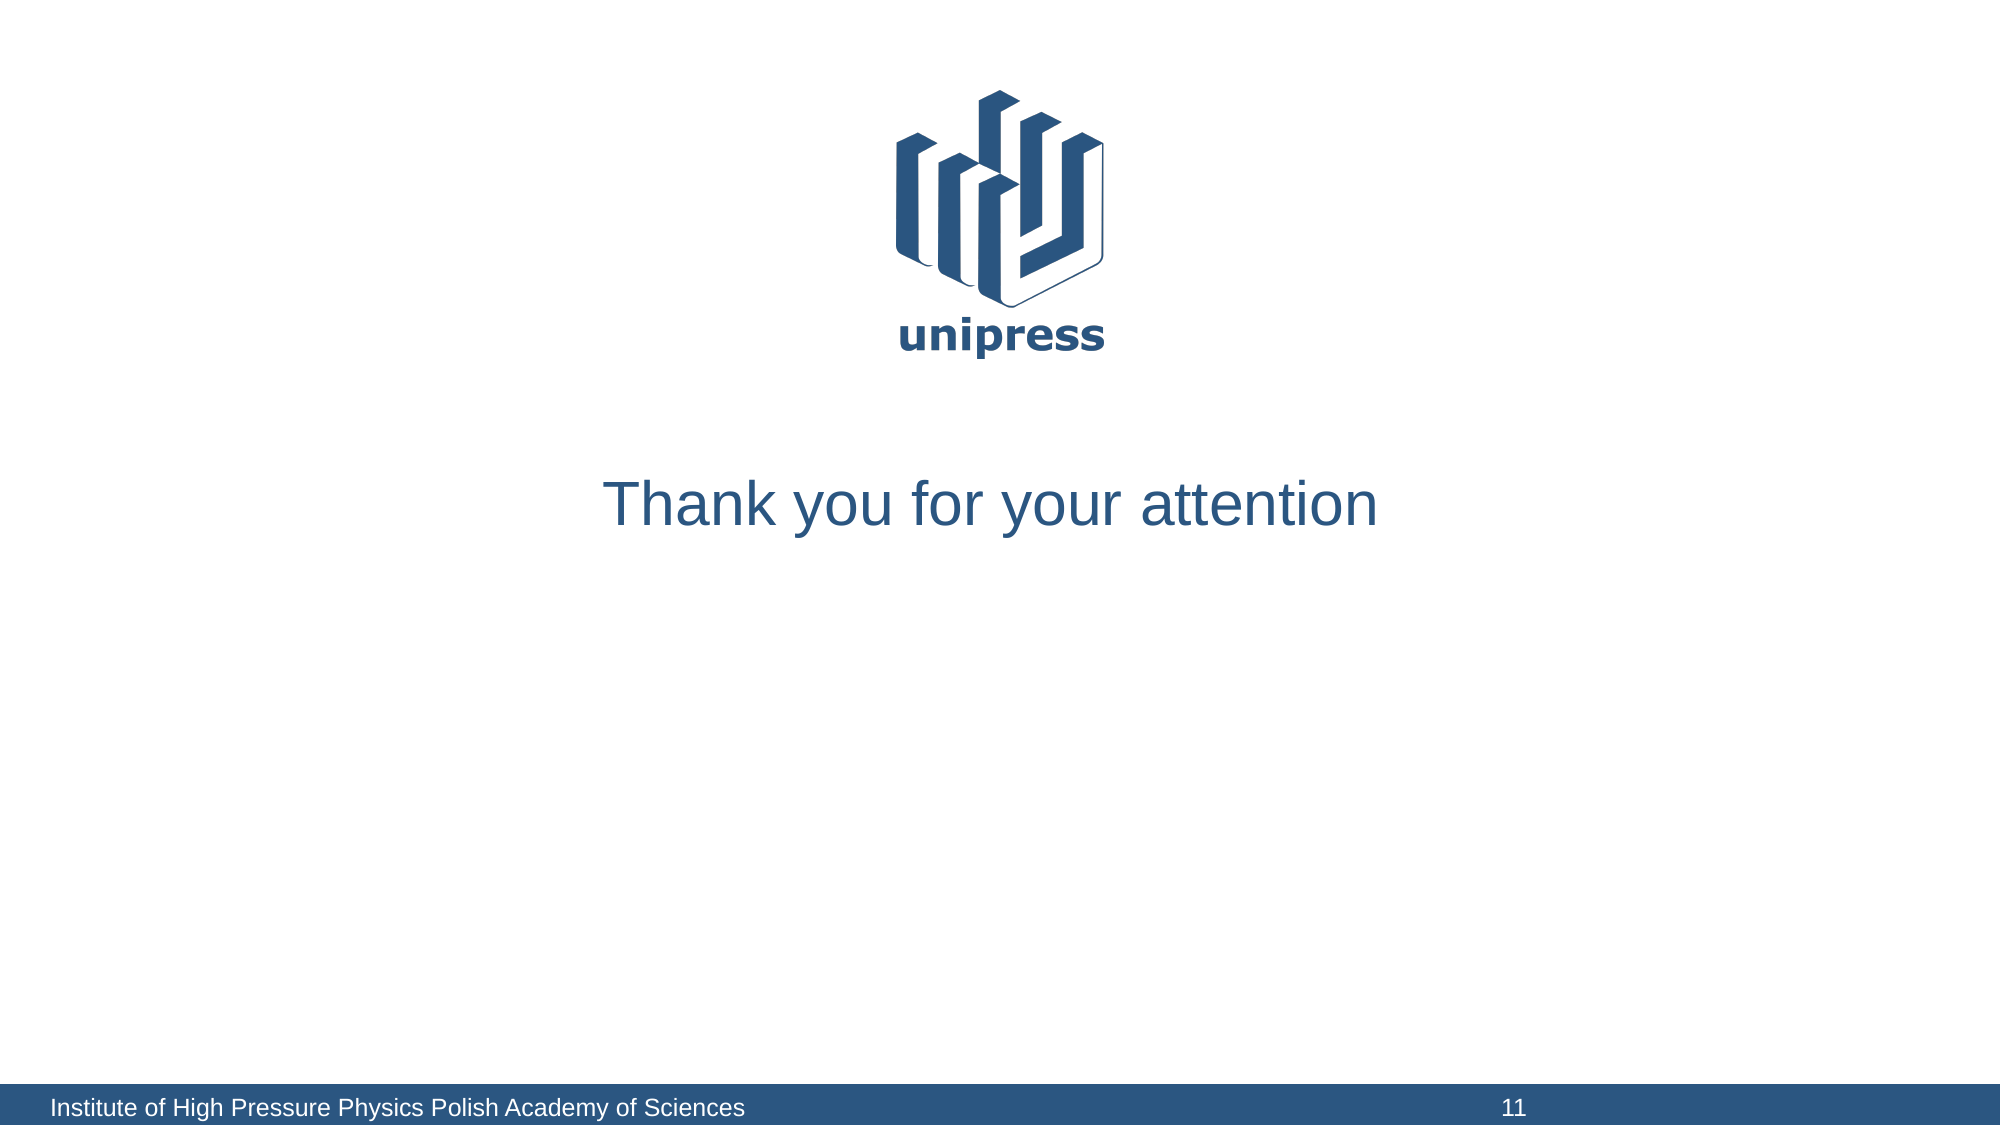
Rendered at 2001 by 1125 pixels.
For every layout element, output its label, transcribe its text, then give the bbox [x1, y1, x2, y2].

text_box 11 [1485, 1084, 1936, 1125]
title Thank you for your attention [249, 401, 1750, 609]
